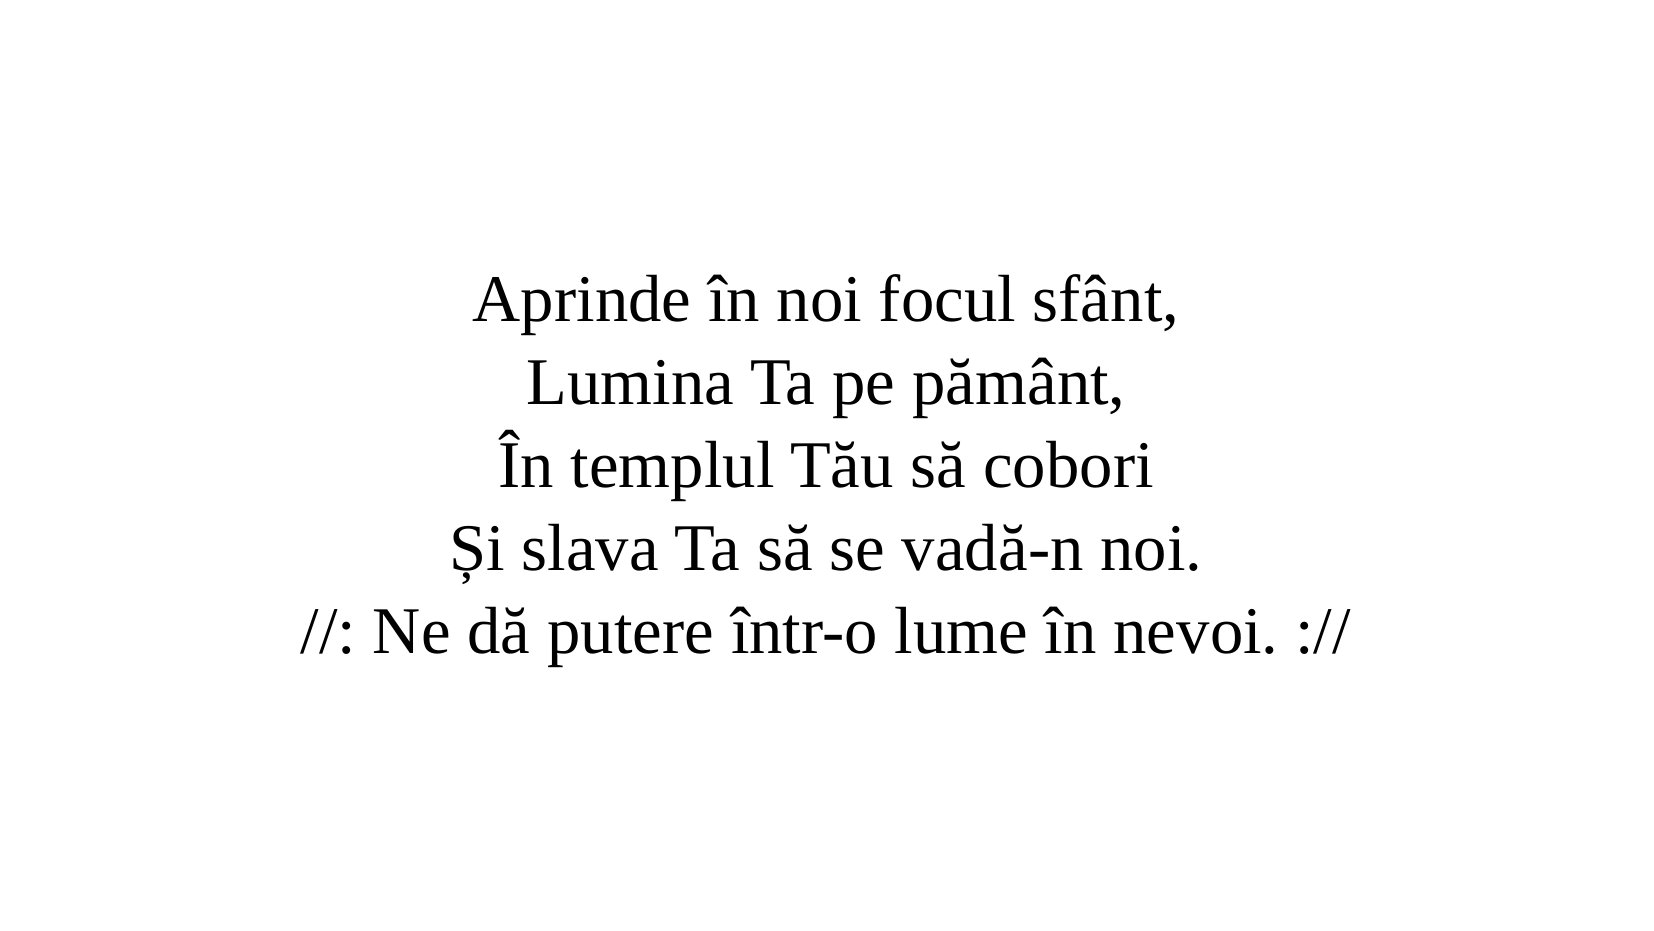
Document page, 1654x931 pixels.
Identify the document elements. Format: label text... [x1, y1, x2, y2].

subtitle Aprinde în noi focul sfânt, Lumina Ta pe pământ, În templul Tău să cobori Și slava Ta să se vadă-n noi. //: Ne dă putere într-o lume în nevoi. :// [300, 150, 1354, 781]
